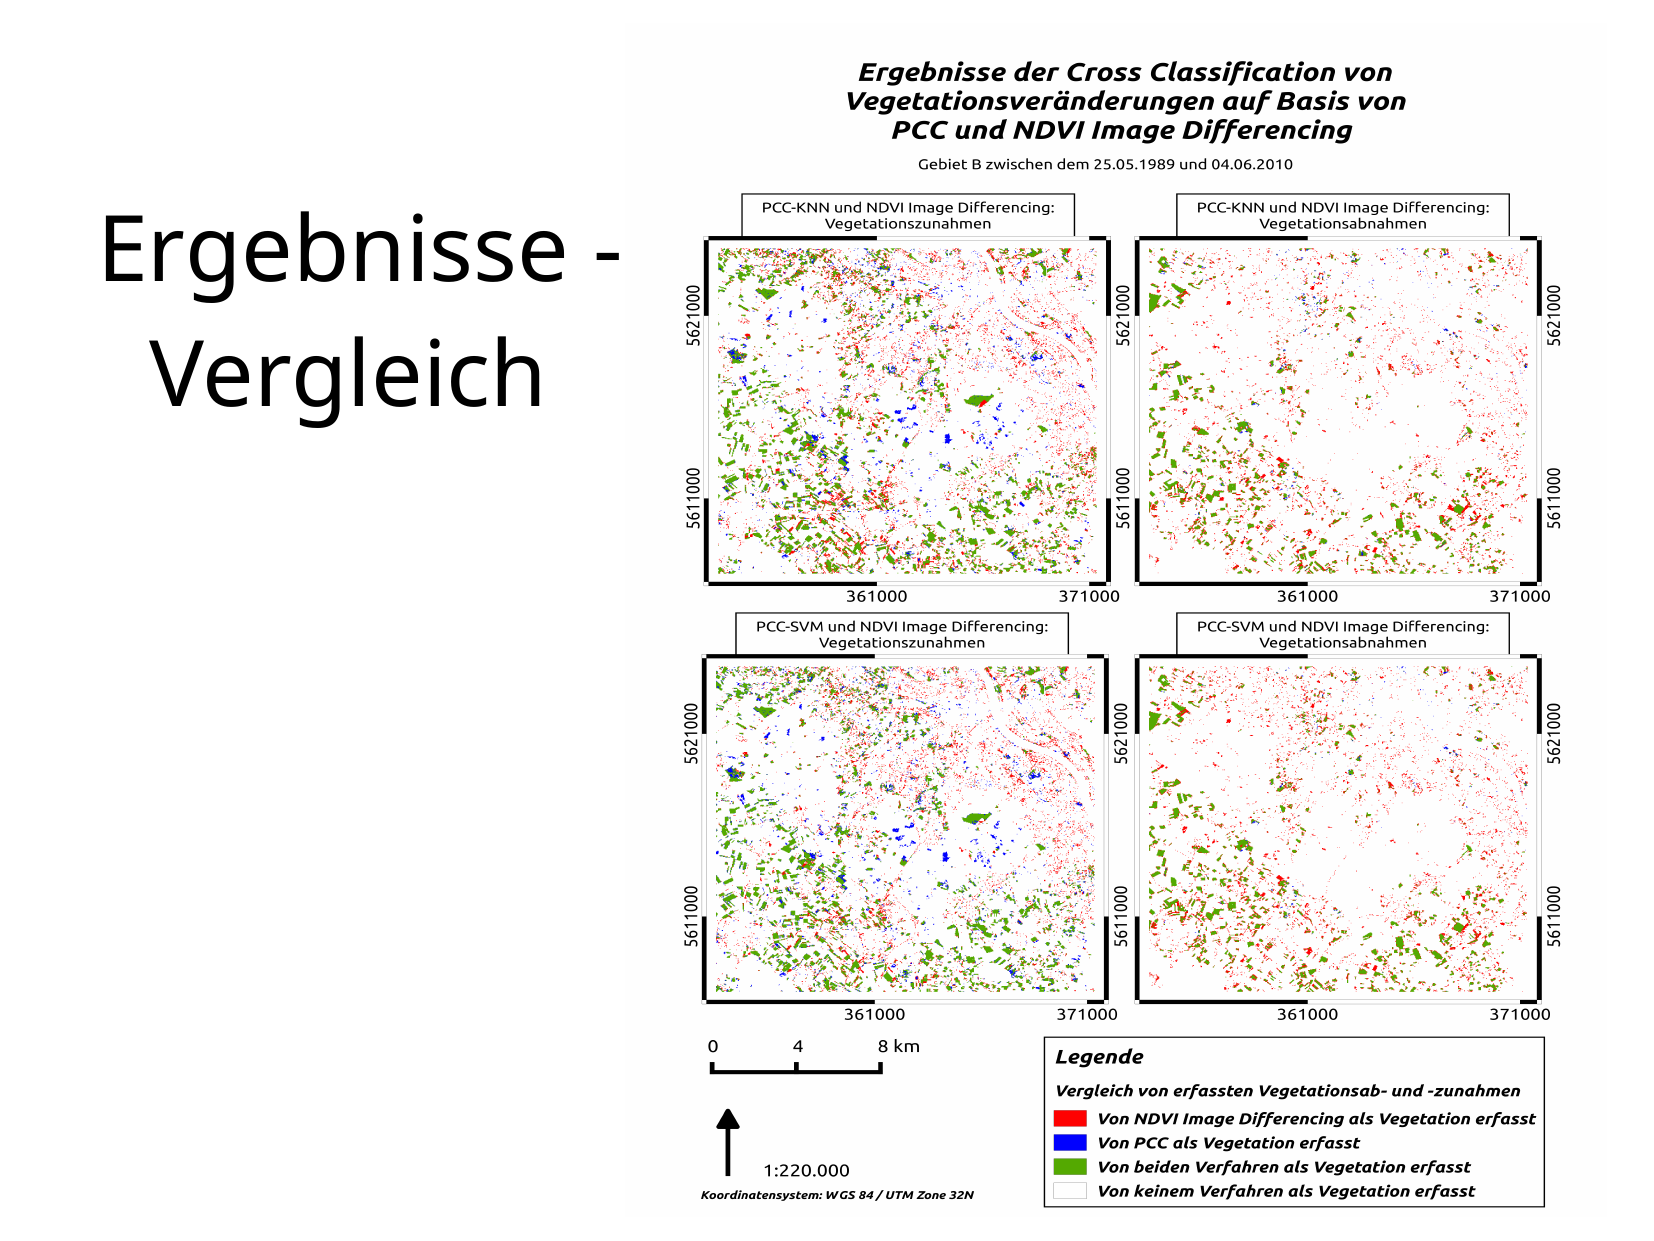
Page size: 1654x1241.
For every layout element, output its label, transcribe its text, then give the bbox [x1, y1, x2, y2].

title Ergebnisse - Vergleich [53, 49, 625, 567]
picture [625, 23, 1607, 1217]
